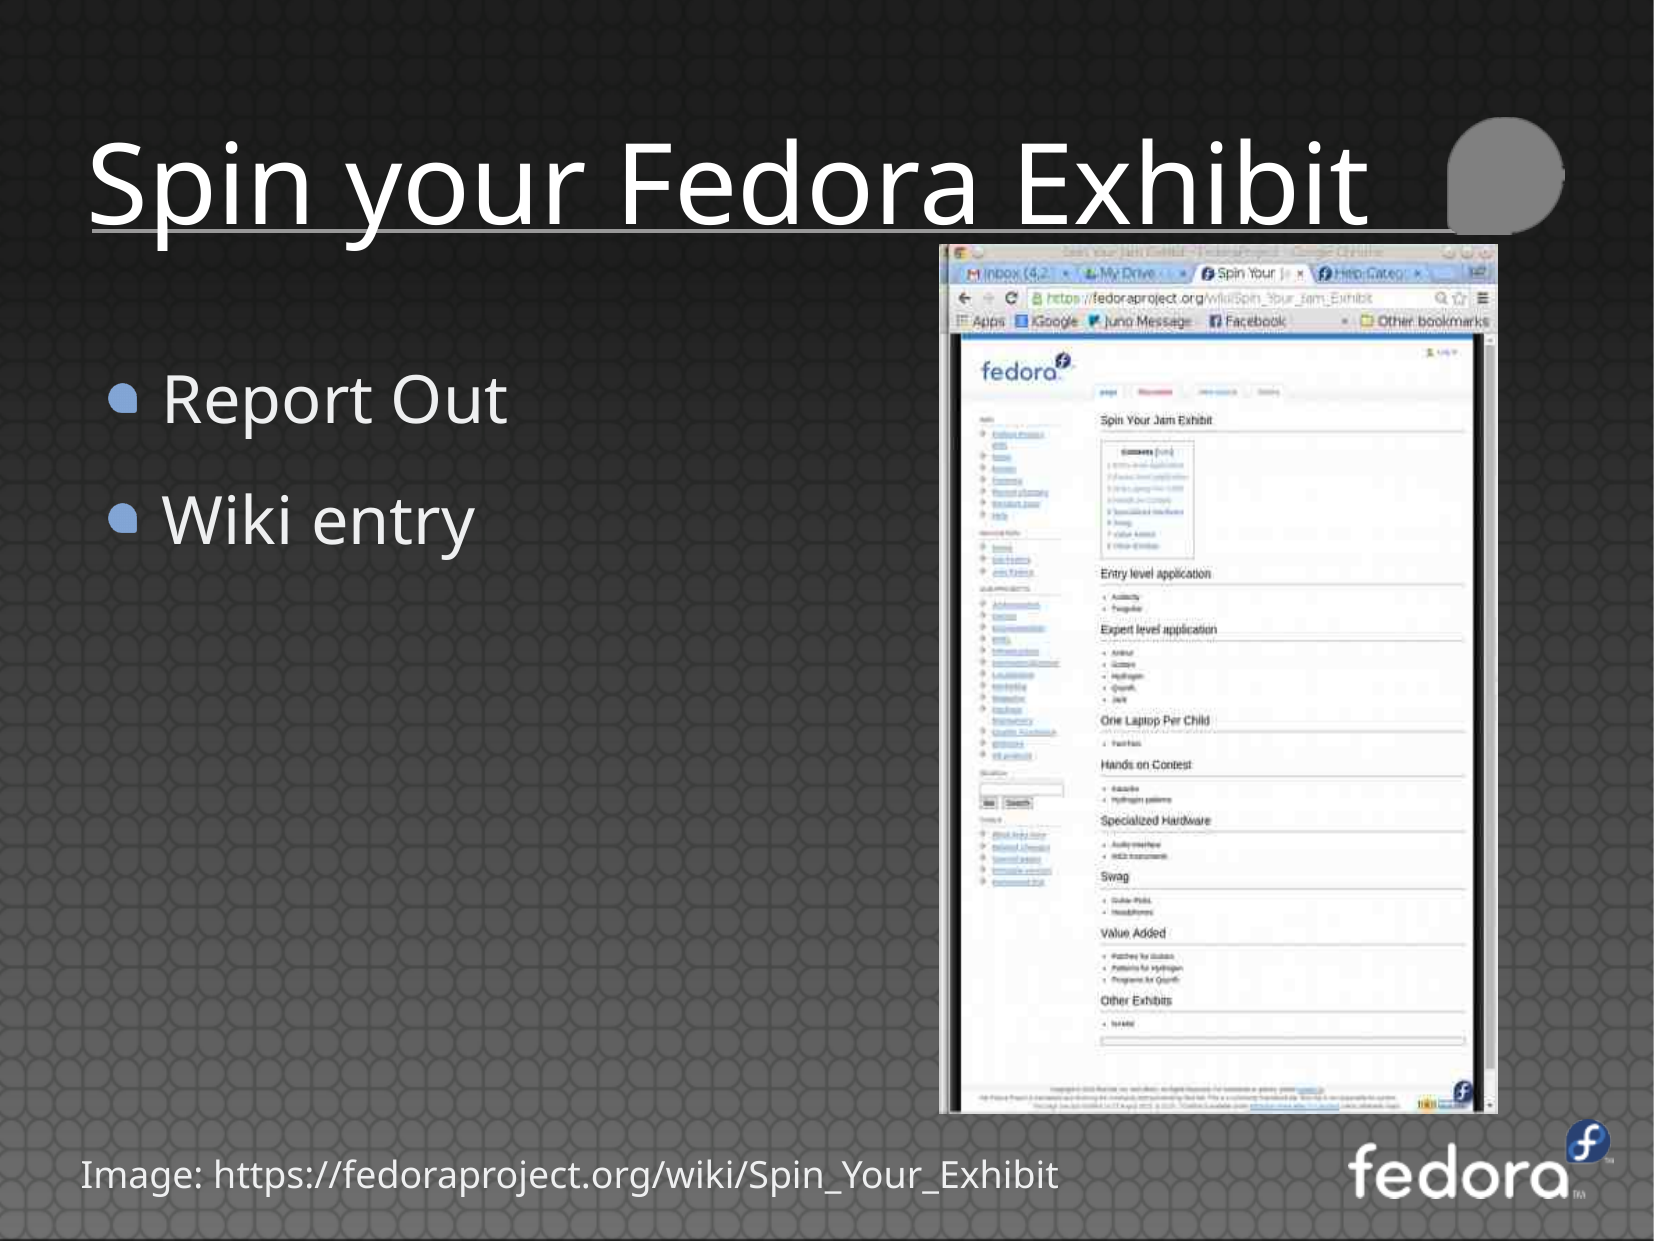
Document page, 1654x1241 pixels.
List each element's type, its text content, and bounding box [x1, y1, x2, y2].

list Report Out Wiki entry [90, 232, 1486, 952]
text_box Image: https://fedoraproject.org/wiki/Spin_Your_Exhibit [65, 1141, 1126, 1201]
title Spin your Fedora Exhibit [86, 112, 1576, 249]
picture [0, 0, 1654, 1241]
